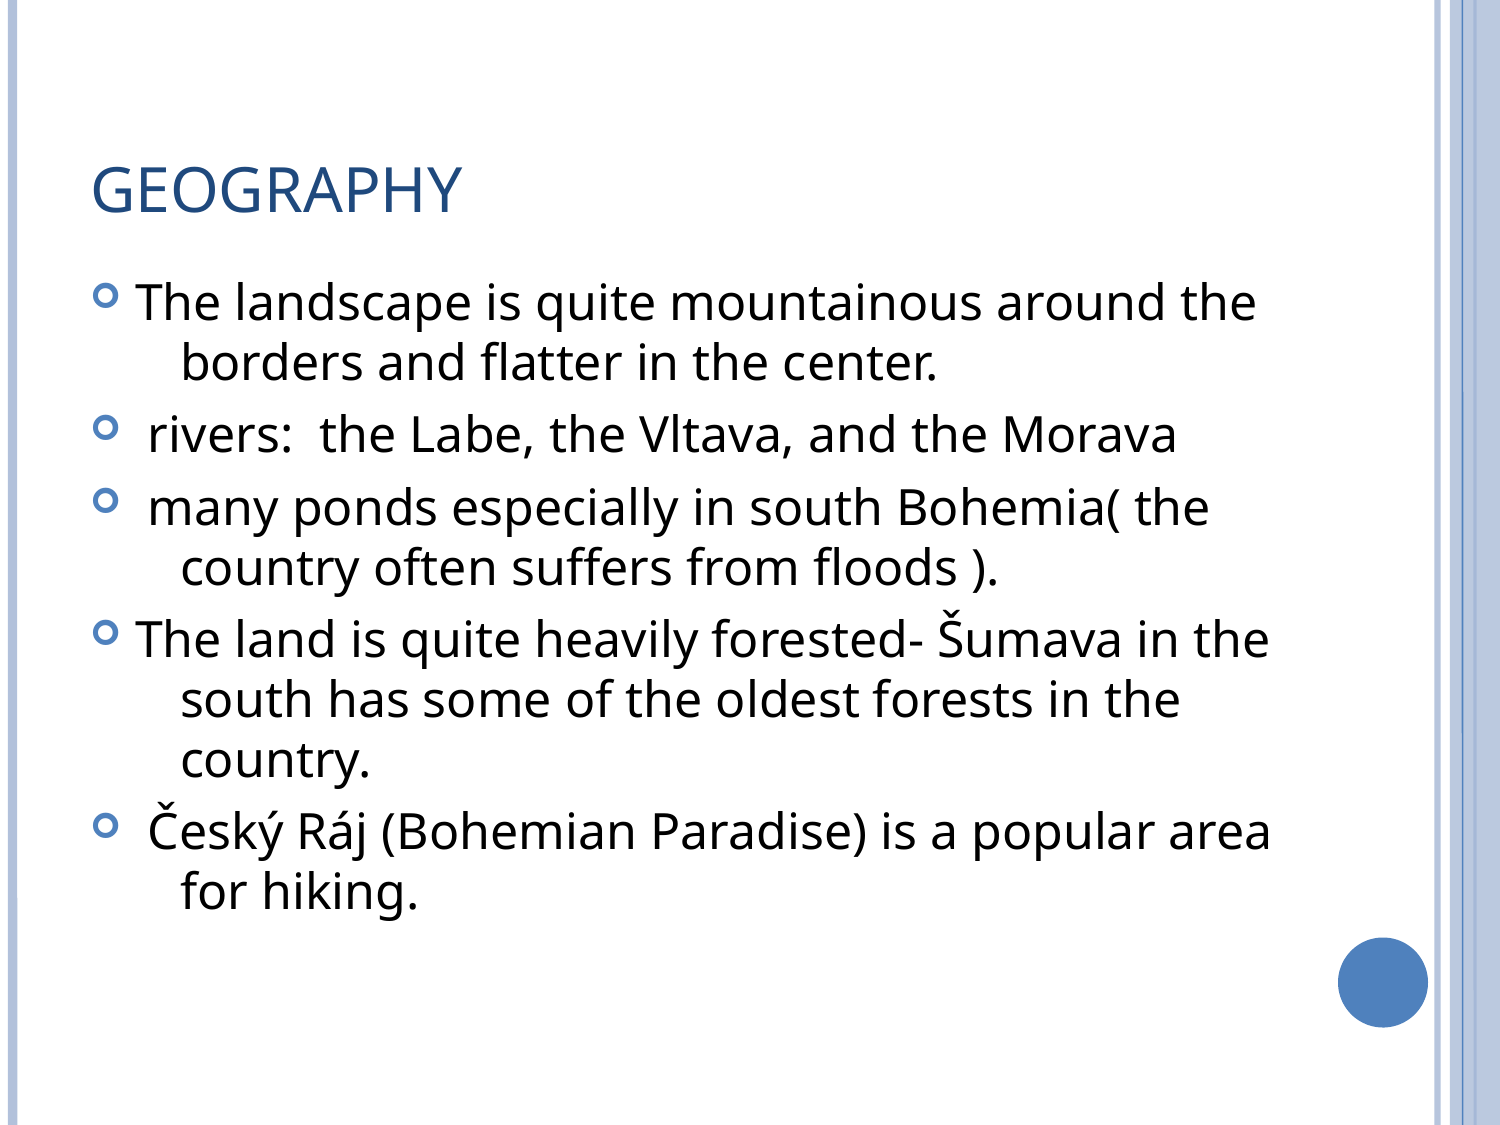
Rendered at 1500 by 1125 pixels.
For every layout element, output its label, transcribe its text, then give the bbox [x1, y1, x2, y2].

list The landscape is quite mountainous around the borders and flatter in the center. rivers: the Labe, the Vltava, and the Morava many ponds especially in south Bohemia( the country often suffers from floods ). The land is quite heavily forested- Šumava in the south has some of the oldest forests in the country. Český Ráj (Bohemian Paradise) is a popular area for hiking. [75, 262, 1300, 1062]
title Geography [75, 45, 1300, 233]
